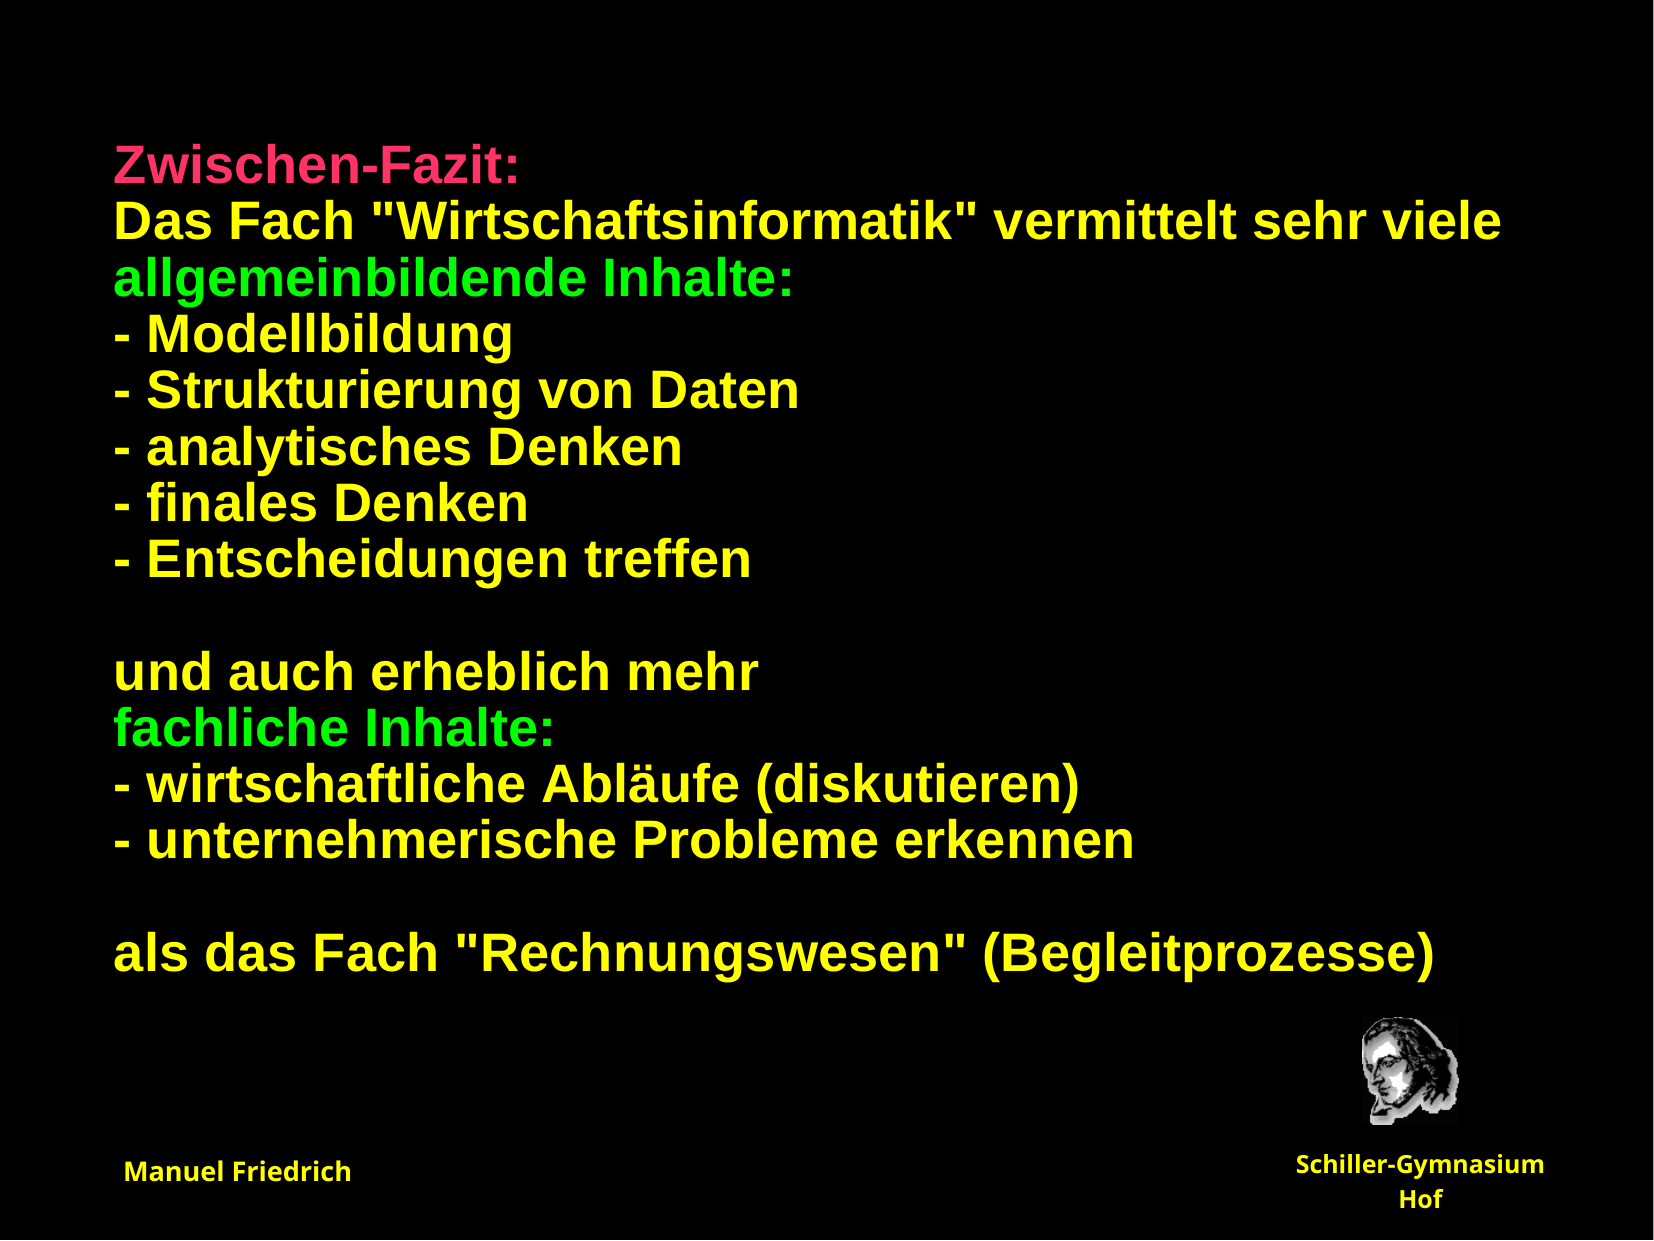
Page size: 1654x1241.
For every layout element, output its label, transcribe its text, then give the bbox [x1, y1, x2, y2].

text_box Schiller-Gymnasium Hof [1295, 1145, 1546, 1216]
text_box Manuel Friedrich [123, 1151, 353, 1191]
picture [1362, 1017, 1459, 1126]
text_box Zwischen-Fazit: Das Fach "Wirtschaftsinformatik" vermittelt sehr viele allgemeinbildende Inhalte: - Modellbildung - Strukturierung von Daten - analytisches Denken - finales Denken - Entscheidungen treffen und auch erheblich mehr fachliche Inhalte: - wirtschaftliche Abläufe (diskutieren) - unternehmerische Probleme erkennen als das Fach "Rechnungswesen" (Begleitprozesse) [113, 138, 1505, 983]
